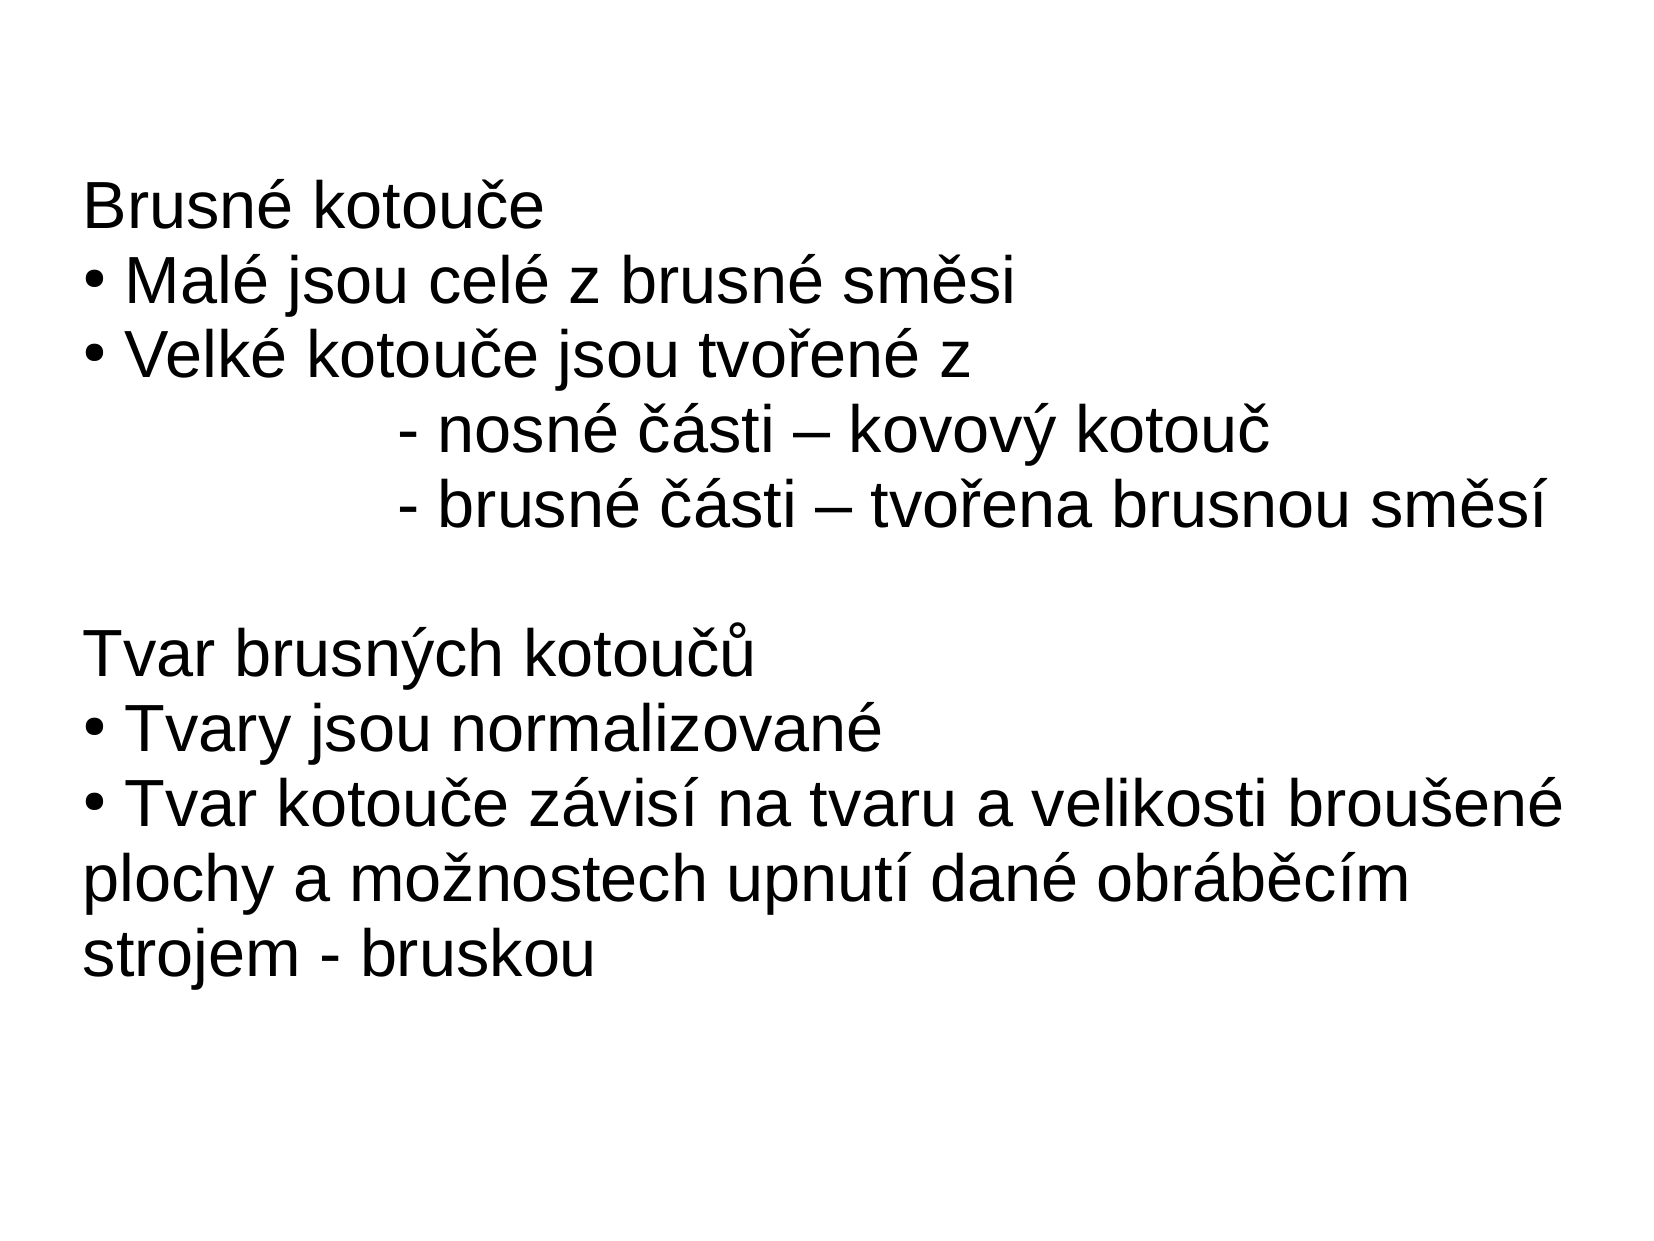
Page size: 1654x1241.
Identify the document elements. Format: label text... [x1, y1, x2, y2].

subtitle Brusné kotouče Malé jsou celé z brusné směsi Velké kotouče jsou tvořené z - nosné části – kovový kotouč - brusné části – tvořena brusnou směsí Tvar brusných kotoučů Tvary jsou normalizované Tvar kotouče závisí na tvaru a velikosti broušené plochy a možnostech upnutí dané obráběcím strojem - bruskou [82, 56, 1571, 1102]
